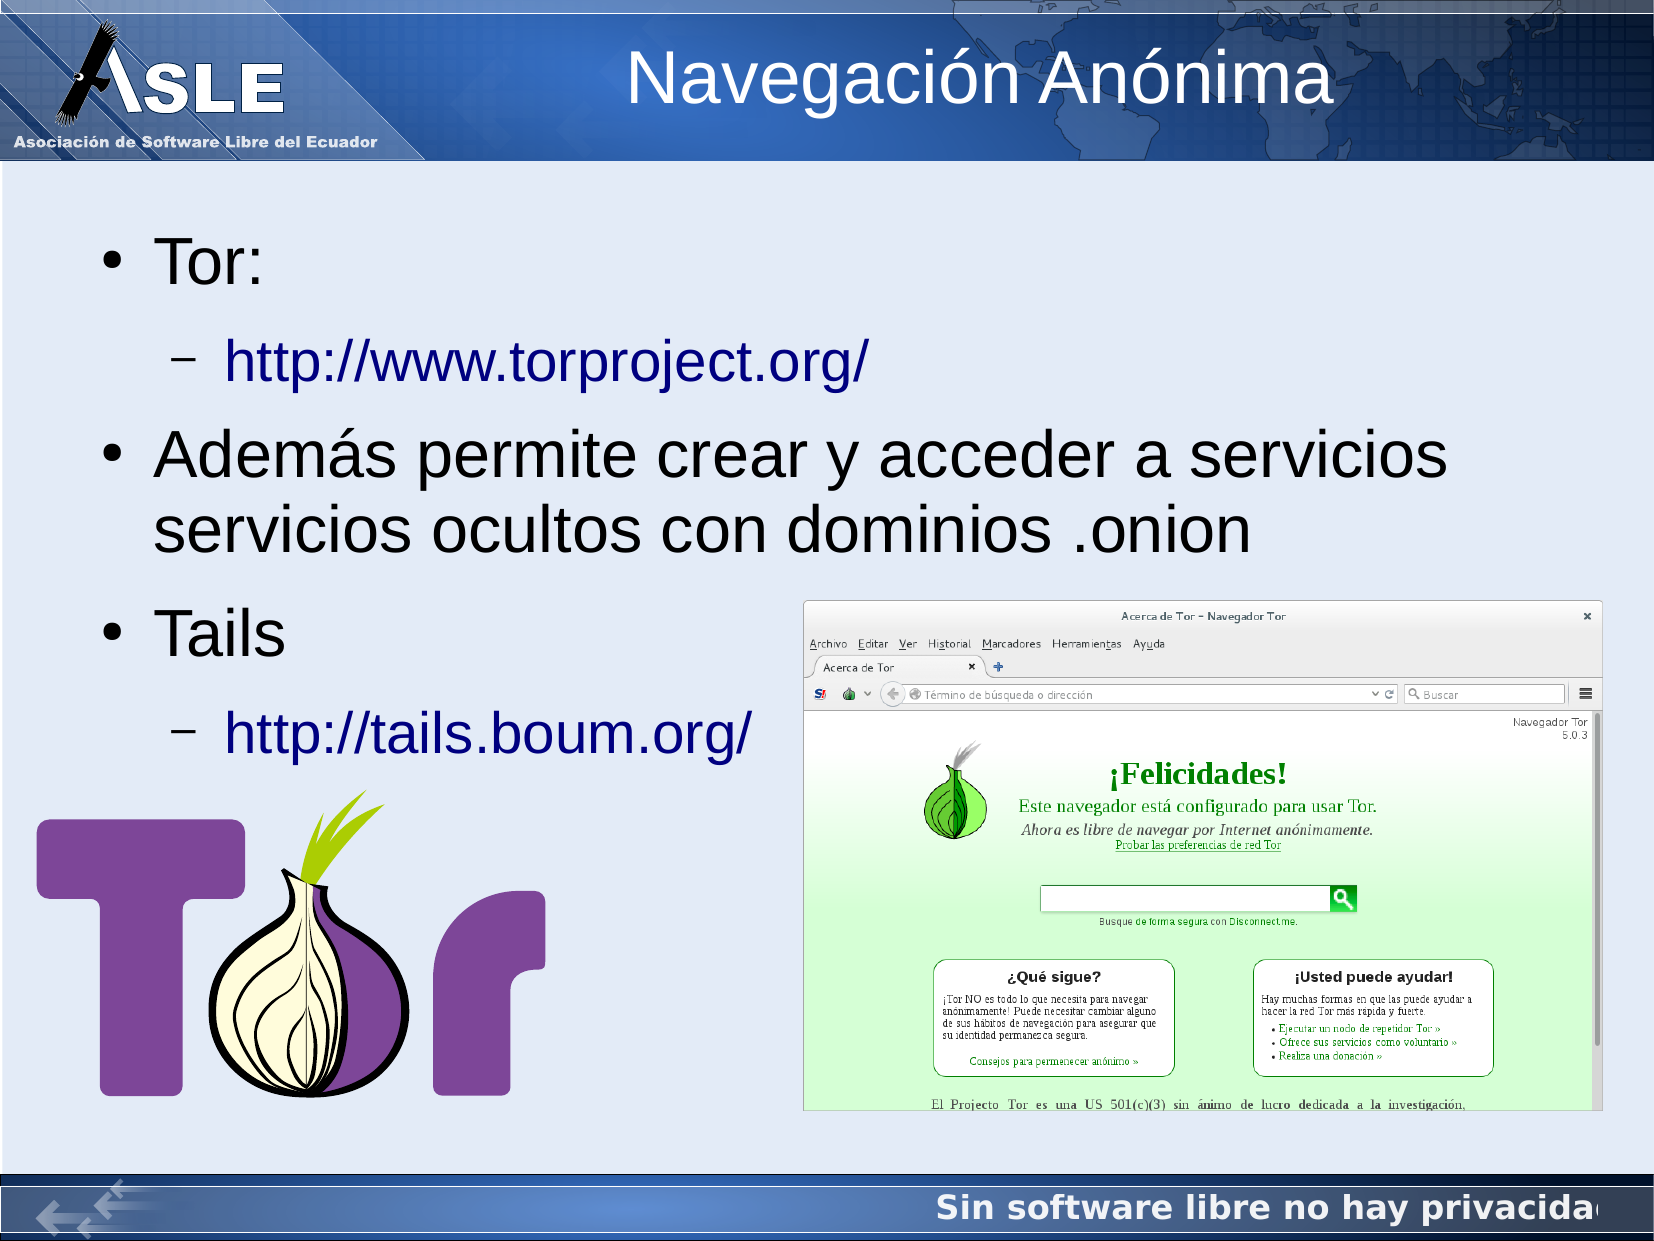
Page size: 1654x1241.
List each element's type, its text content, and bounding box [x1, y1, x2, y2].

picture [803, 600, 1603, 1111]
list Tor: http://www.torproject.org/ Además permite crear y acceder a servicios servicios ocultos con dominios .onion Tails http://tails.boum.org/ [82, 224, 1619, 1010]
title Navegación Anónima [318, 26, 1642, 130]
picture [35, 788, 548, 1099]
